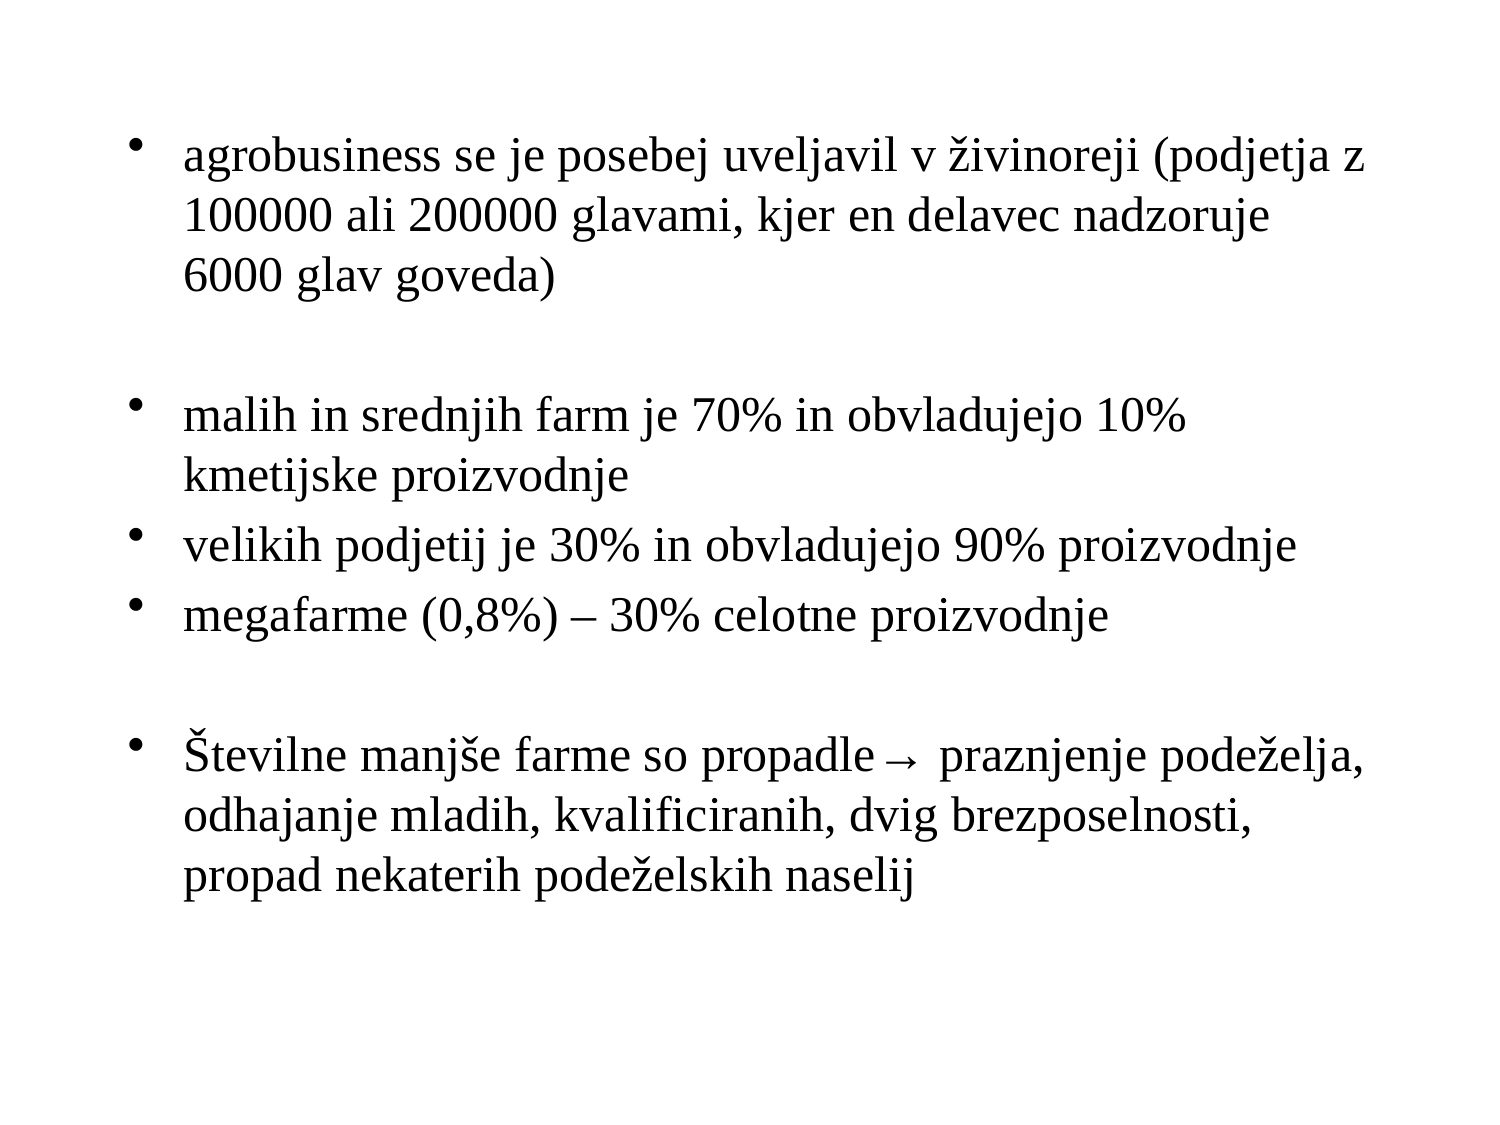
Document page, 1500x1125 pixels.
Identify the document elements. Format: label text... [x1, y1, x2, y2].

list agrobusiness se je posebej uveljavil v živinoreji (podjetja z 100000 ali 200000 glavami, kjer en delavec nadzoruje 6000 glav goveda) malih in srednjih farm je 70% in obvladujejo 10% kmetijske proizvodnje velikih podjetij je 30% in obvladujejo 90% proizvodnje megafarme (0,8%) – 30% celotne proizvodnje Številne manjše farme so propadle→ praznjenje podeželja, odhajanje mladih, kvalificiranih, dvig brezposelnosti, propad nekaterih podeželskih naselij [112, 113, 1388, 1000]
